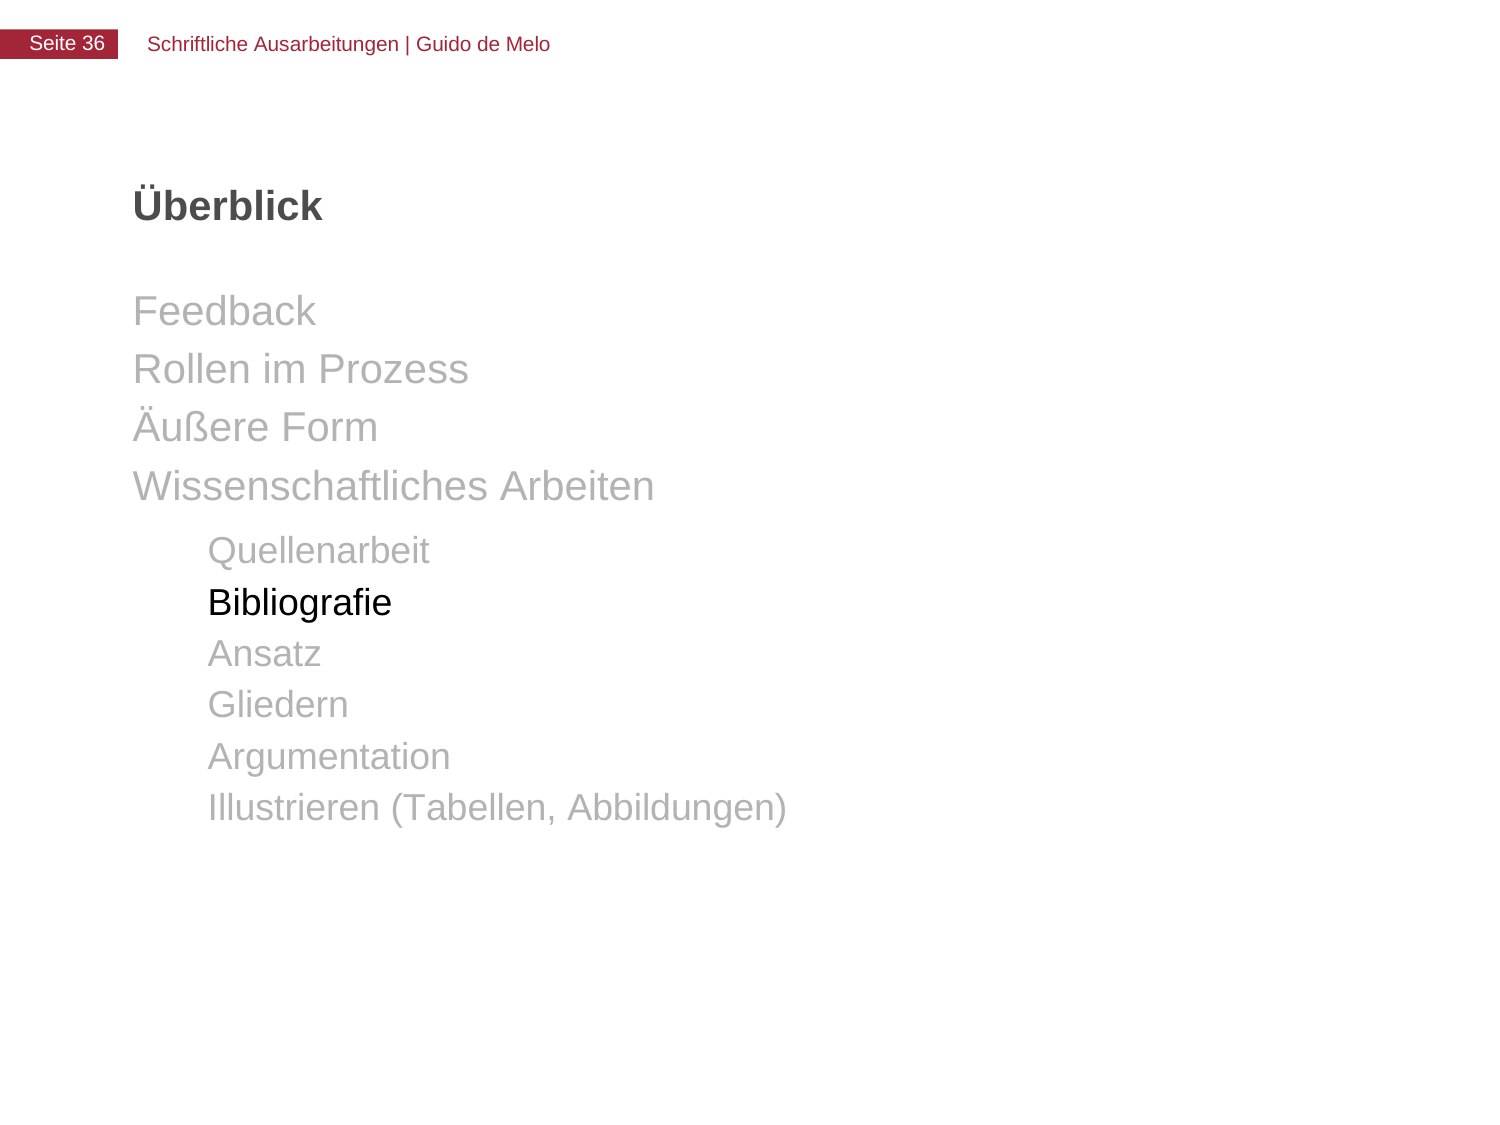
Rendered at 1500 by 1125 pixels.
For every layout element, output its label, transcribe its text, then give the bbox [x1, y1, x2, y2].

list Feedback Rollen im Prozess Äußere Form Wissenschaftliches Arbeiten Quellenarbeit Bibliografie Ansatz Gliedern Argumentation Illustrieren (Tabellen, Abbildungen) [132, 287, 1371, 888]
title Überblick [132, 149, 1413, 258]
